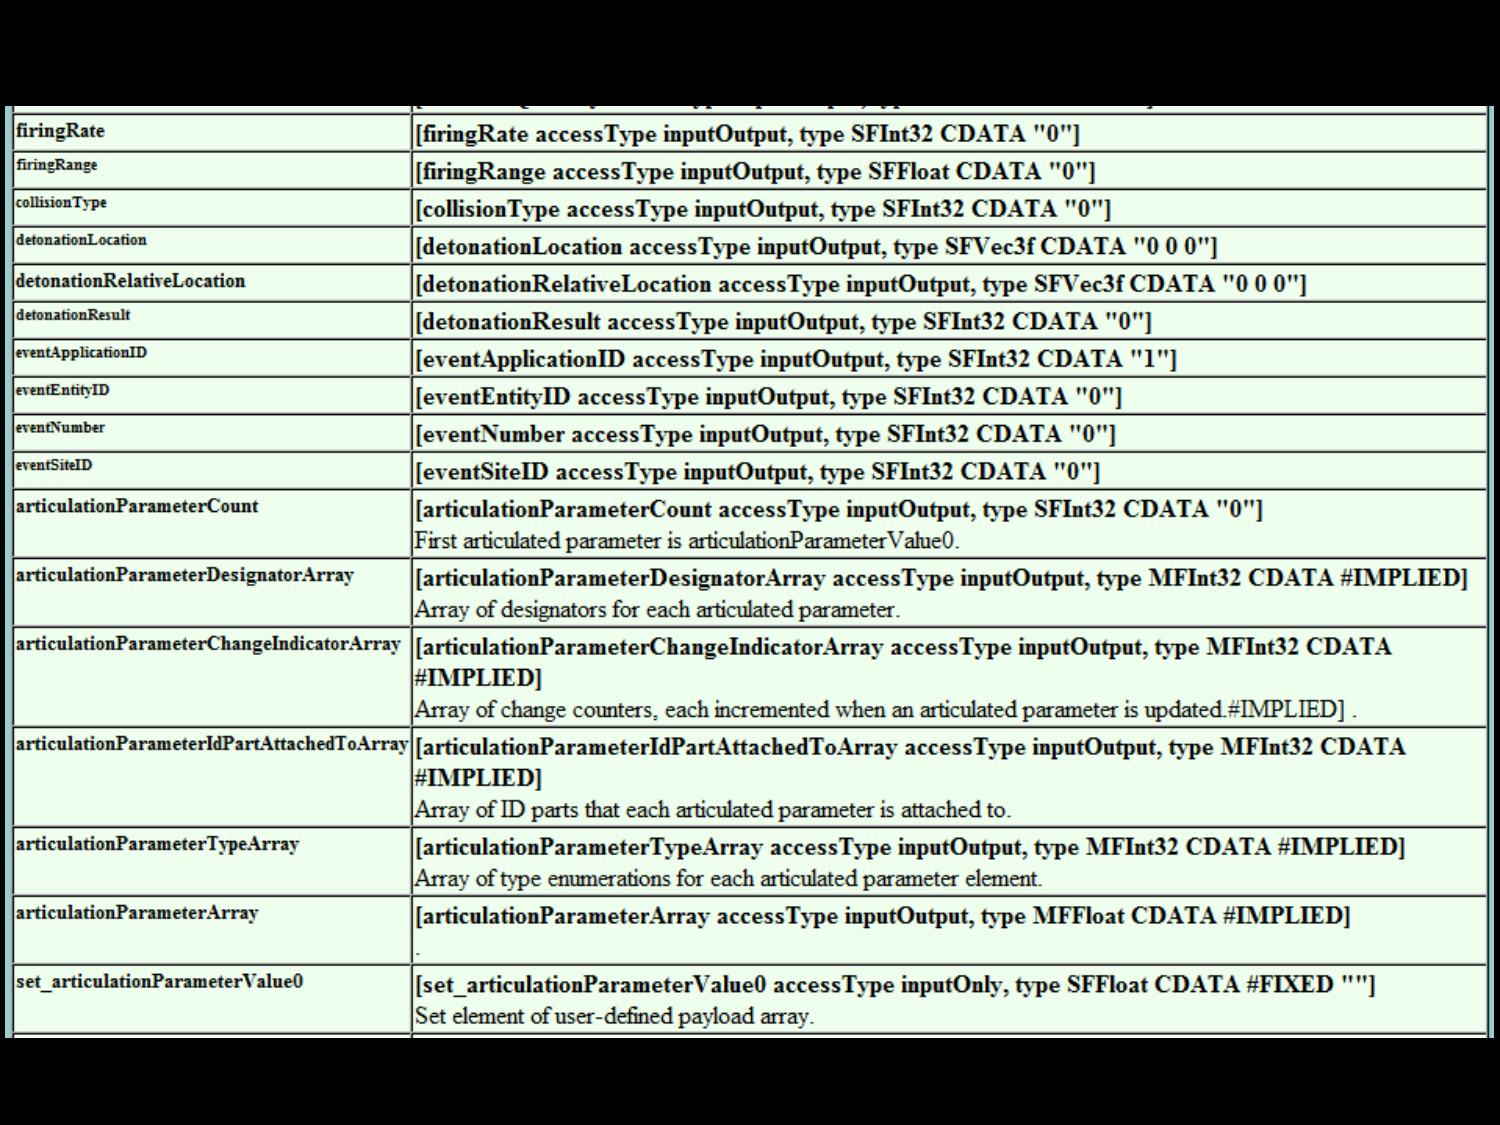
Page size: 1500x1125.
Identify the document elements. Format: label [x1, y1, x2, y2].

text_box [0, 0, 1500, 1125]
picture [5, 106, 1494, 1038]
